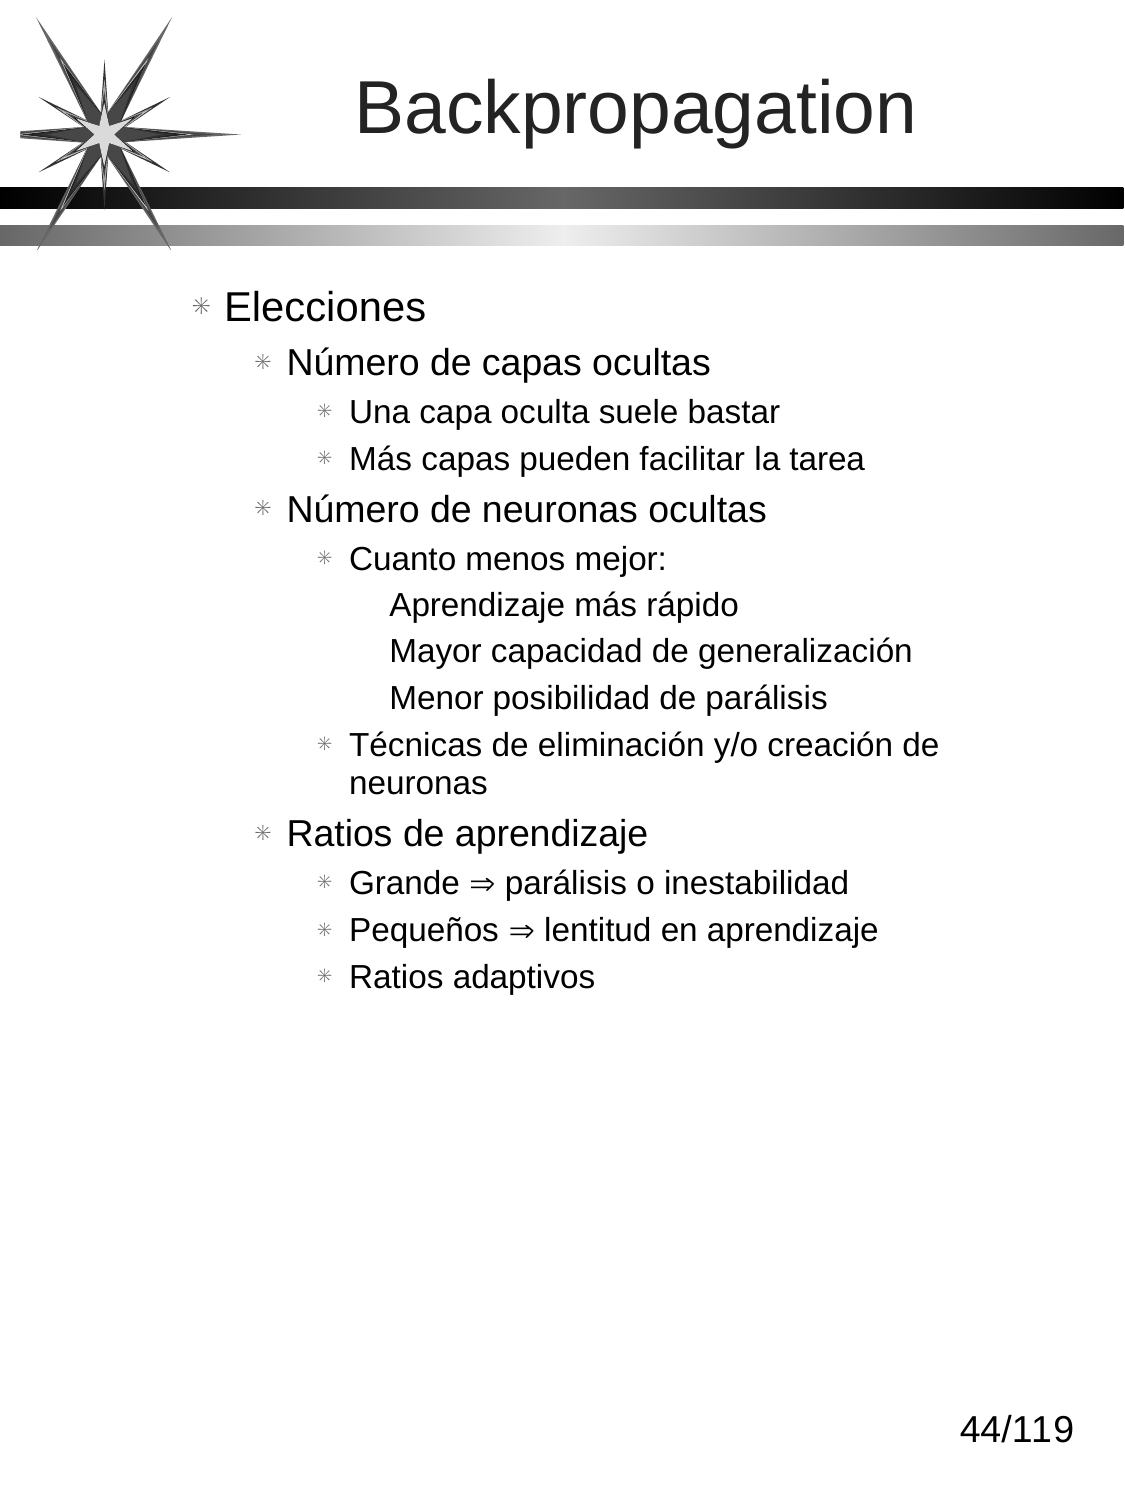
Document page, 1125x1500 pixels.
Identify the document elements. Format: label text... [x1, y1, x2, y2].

title Backpropagation [174, 50, 1097, 163]
list Elecciones Número de capas ocultas Una capa oculta suele bastar Más capas pueden facilitar la tarea Número de neuronas ocultas Cuanto menos mejor: Aprendizaje más rápido Mayor capacidad de generalización Menor posibilidad de parálisis Técnicas de eliminación y/o creación de neuronas Ratios de aprendizaje Grande  parálisis o inestabilidad Pequeños  lentitud en aprendizaje Ratios adaptivos [37, 275, 1075, 1450]
